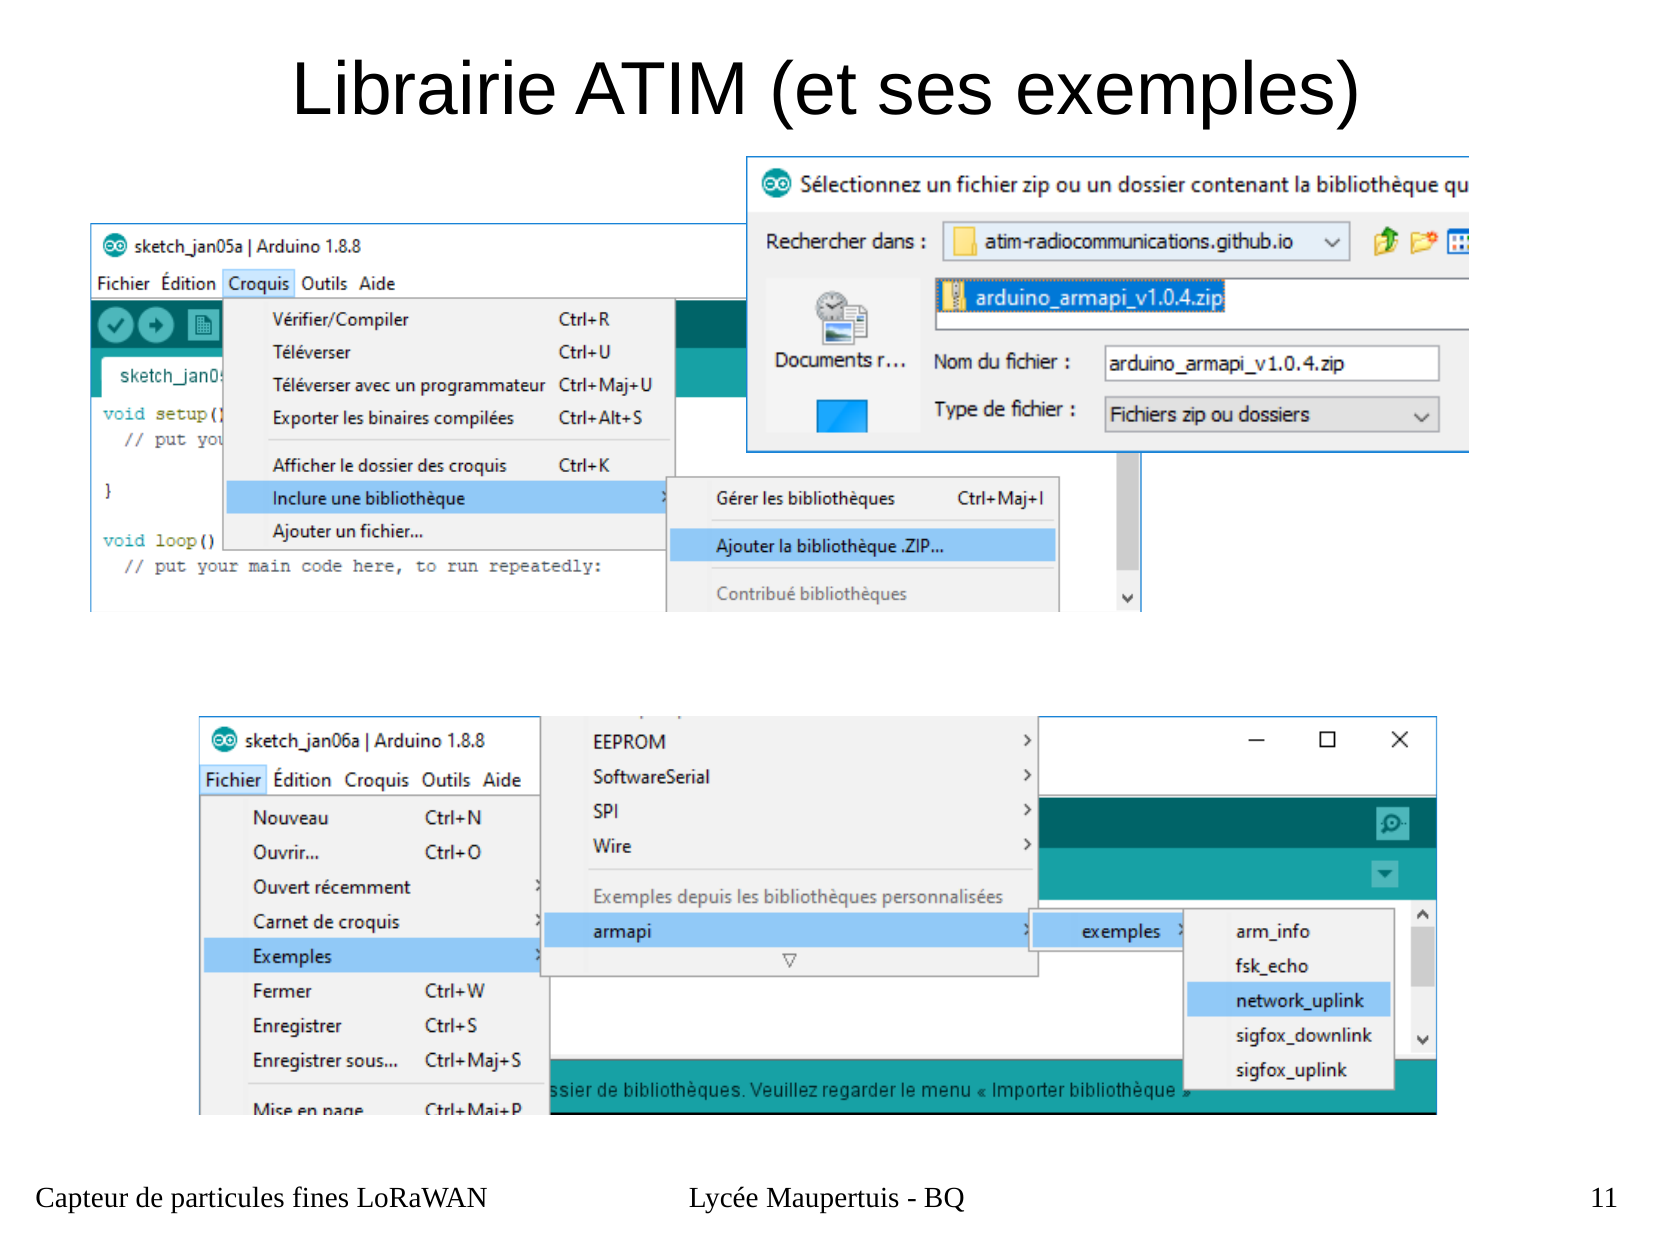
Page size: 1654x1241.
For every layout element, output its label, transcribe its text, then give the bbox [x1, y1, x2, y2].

picture [198, 716, 1438, 1115]
picture [90, 156, 1469, 612]
title Librairie ATIM (et ses exemples) [35, 35, 1619, 142]
